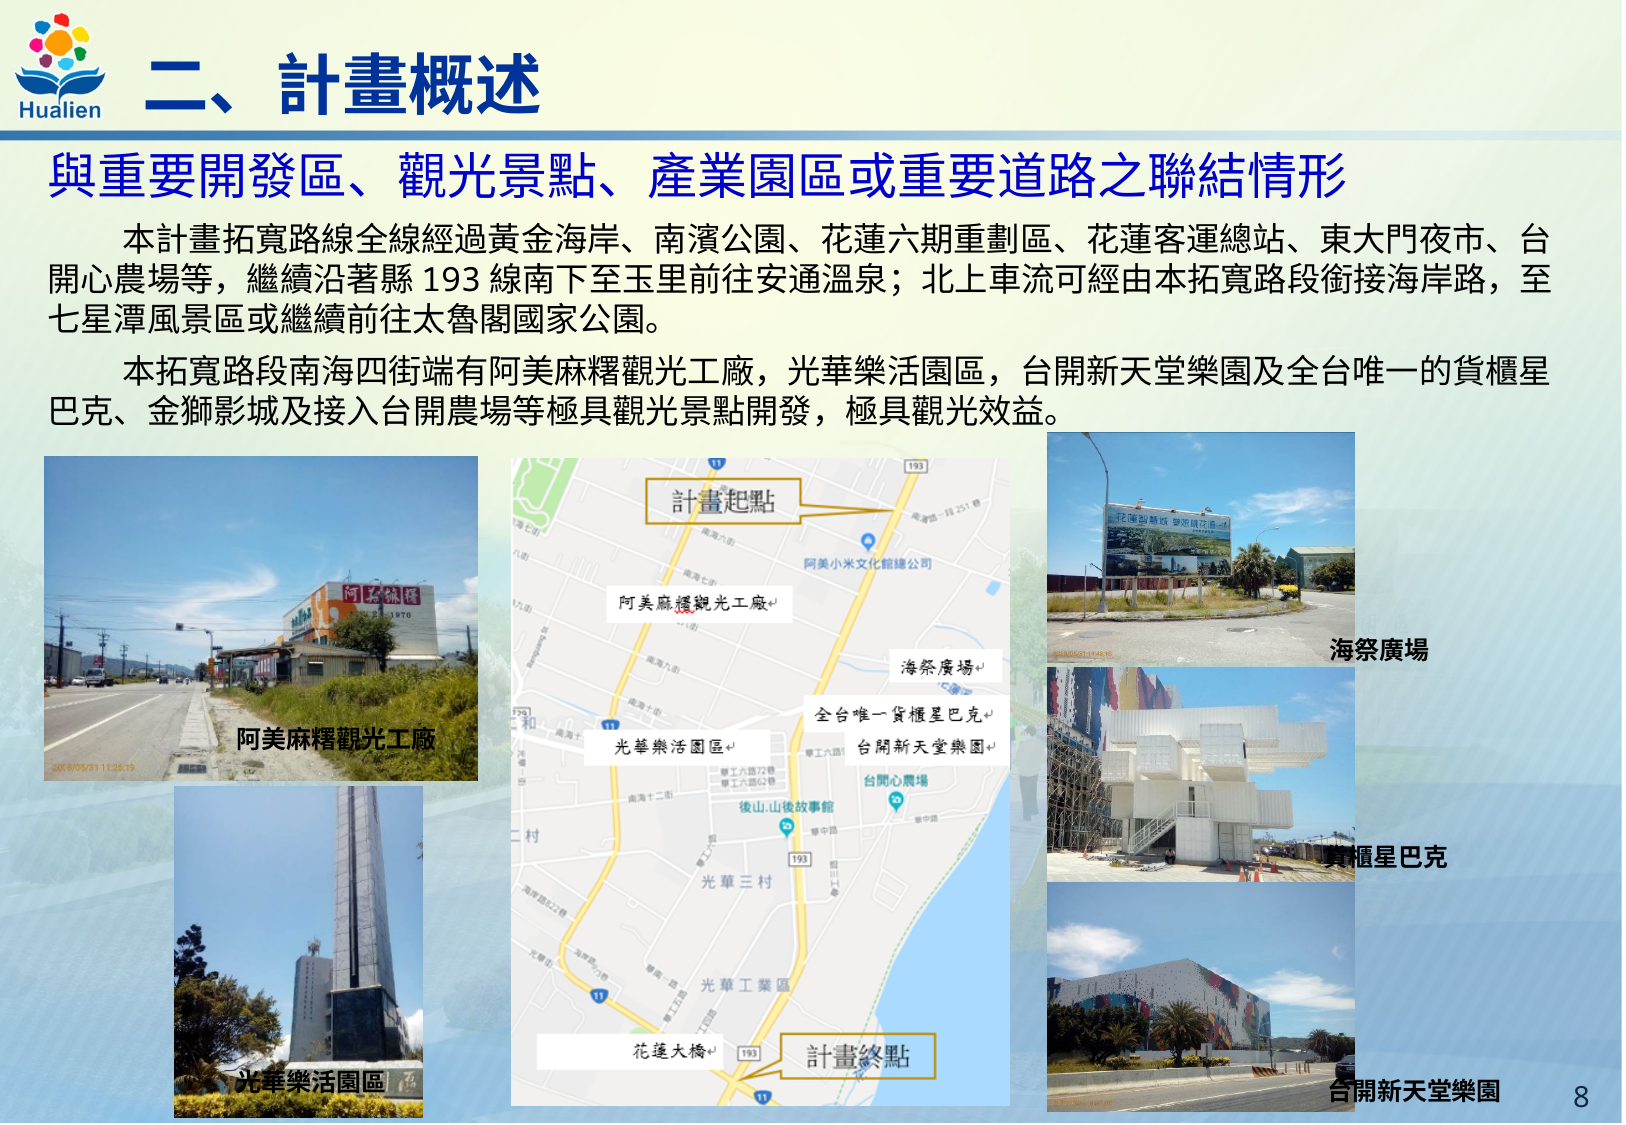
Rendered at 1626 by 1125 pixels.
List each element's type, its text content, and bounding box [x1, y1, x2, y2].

text_box 光華樂活園區 [221, 1058, 407, 1104]
text_box 貨櫃星巴克 [1309, 834, 1521, 879]
text_box 與重要開發區、觀光景點、產業園區或重要道路之聯結情形 [32, 137, 1392, 211]
text_box 海祭廣場 [1314, 627, 1451, 673]
text_box 台開新天堂樂園 [1312, 1068, 1521, 1114]
text_box 二、計畫概述 [127, 36, 943, 129]
slide_number <number> [1535, 1070, 1625, 1114]
picture [0, 0, 1622, 1123]
text_box 本計畫拓寬路線全線經過黃金海岸、南濱公園、花蓮六期重劃區、花蓮客運總站、東大門夜市、台開心農場等，繼續沿著縣193線南下至玉里前往安通溫泉；北上車流可經由本拓寬路段銜接海岸路，至七星潭風景區或繼續前往太魯閣國家公園。 本拓寬路段南海四街端有阿美麻糬觀光工廠，光華樂活園區，台開新天堂樂園及全台唯一的貨櫃星巴克、金獅影城及接入台開農場等極具觀光景點開發，極具觀光效益。 [32, 211, 1591, 439]
text_box 阿美麻糬觀光工廠 [221, 716, 464, 761]
